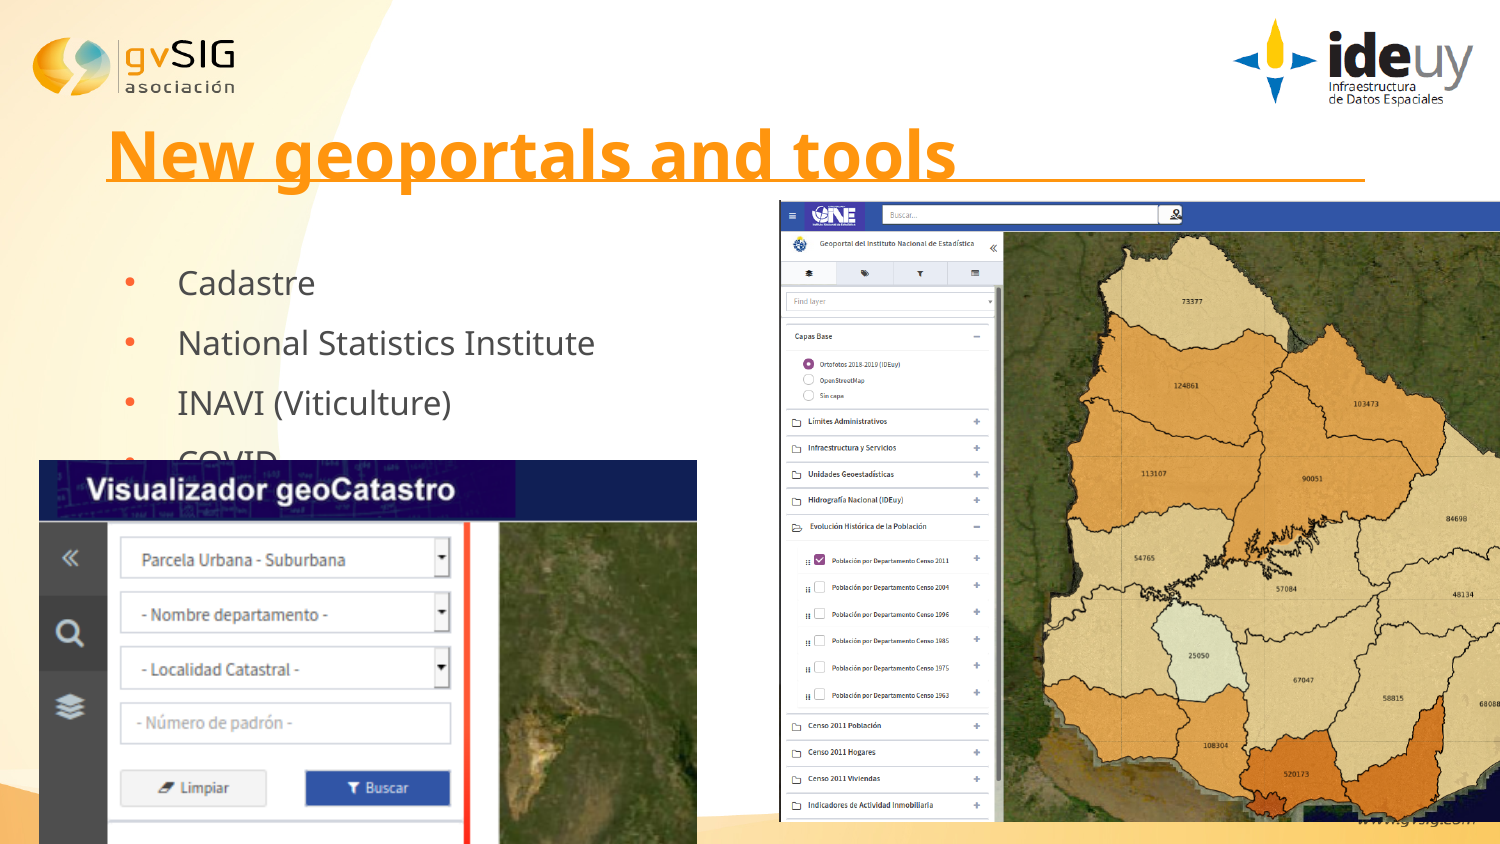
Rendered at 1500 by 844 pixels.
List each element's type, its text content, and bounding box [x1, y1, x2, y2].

picture [0, 0, 1500, 844]
title New geoportals and tools [106, 115, 1457, 193]
list Cadastre National Statistics Institute INAVI (Viticulture) COVID [106, 194, 1406, 766]
